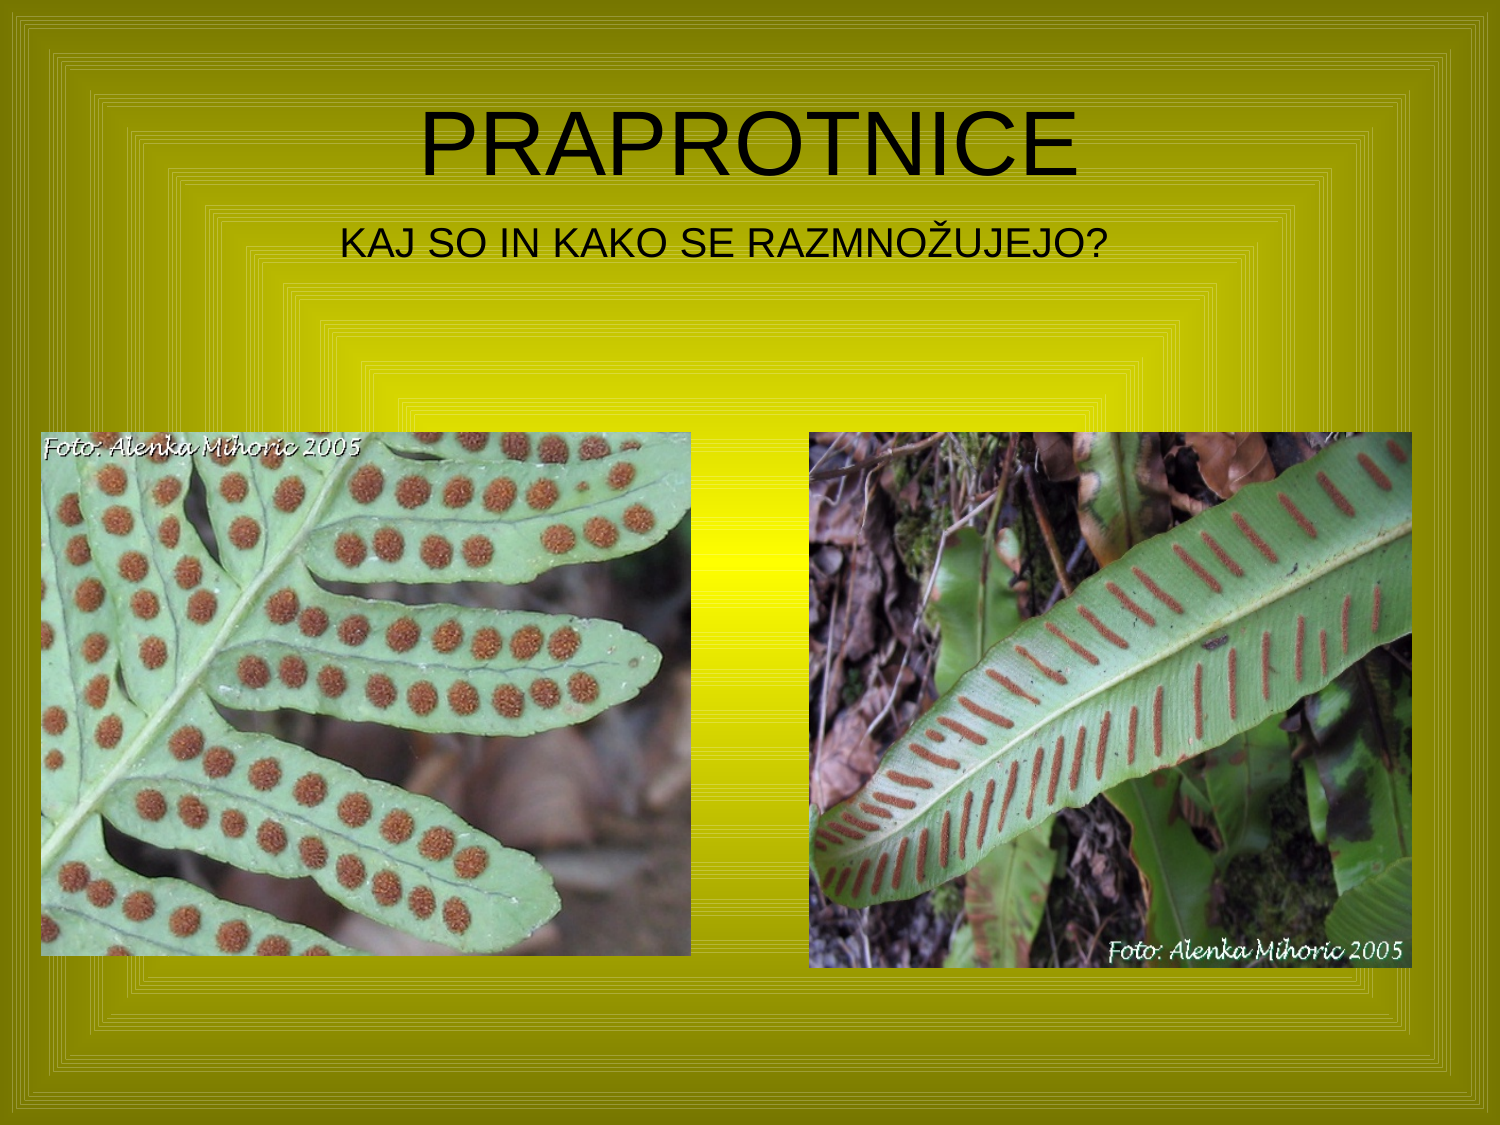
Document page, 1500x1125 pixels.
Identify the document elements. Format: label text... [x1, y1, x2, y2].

title PRAPROTNICE [75, 45, 1425, 233]
picture [809, 432, 1412, 968]
text_box KAJ SO IN KAKO SE RAZMNOŽUJEJO? [324, 208, 1124, 273]
picture [41, 432, 691, 956]
